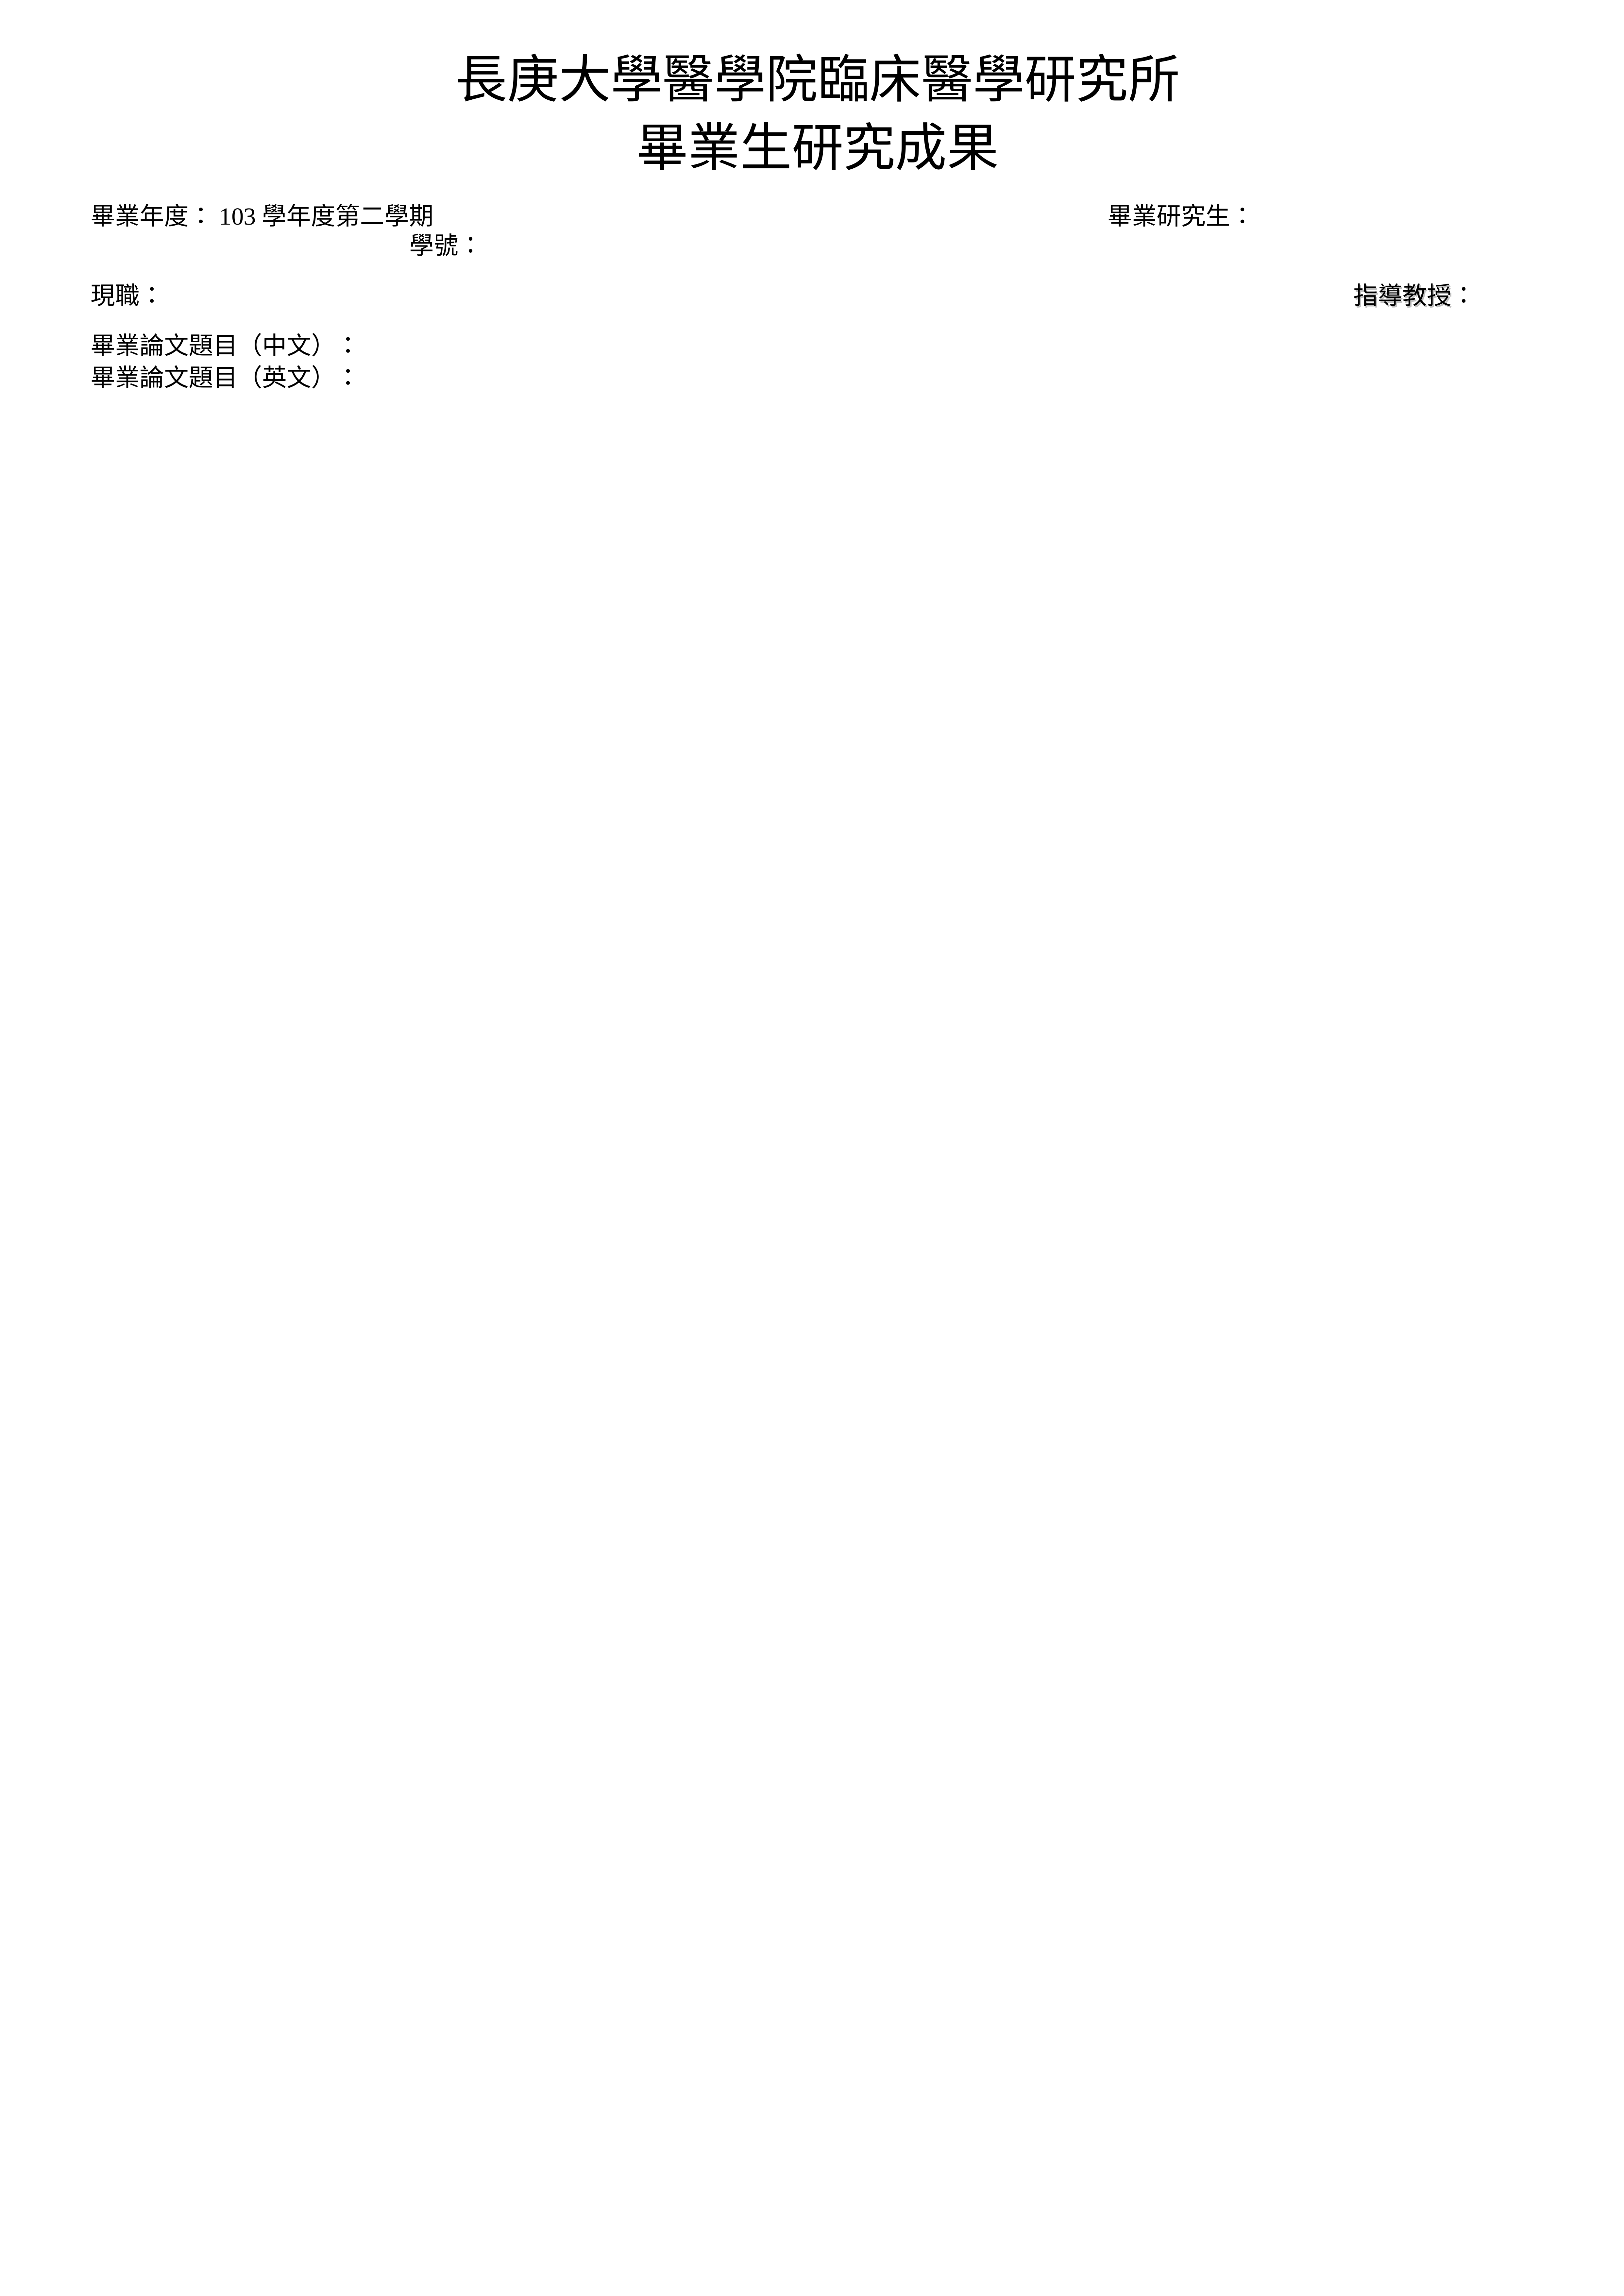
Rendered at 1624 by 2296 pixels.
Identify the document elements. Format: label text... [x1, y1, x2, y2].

text_box 長庚大學醫學院臨床醫學研究所 畢業生研究成果 [252, 43, 1384, 179]
text_box 畢業年度：103學年度第二學期 畢業研究生： 學號： 現職： 指導教授： 畢業論文題目（中文）： 畢業論文題目（英文）： [86, 198, 1542, 366]
